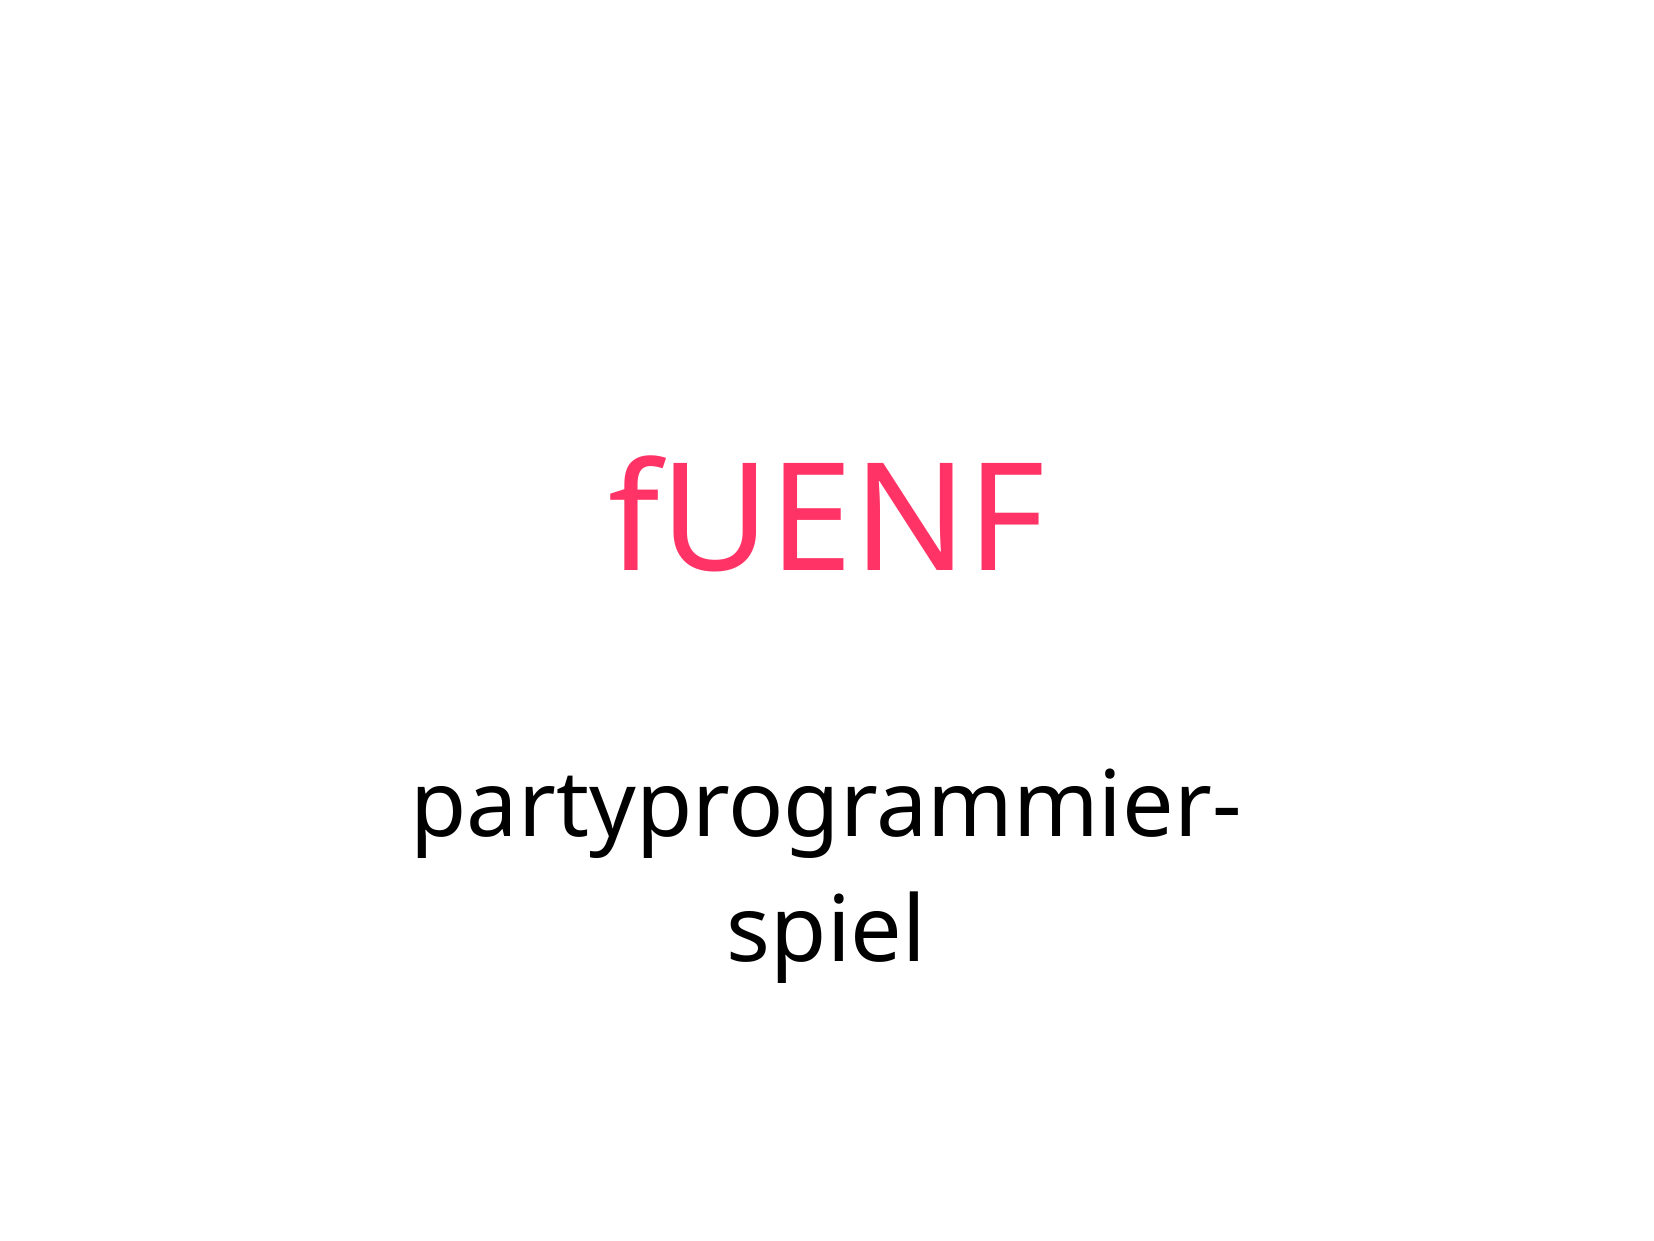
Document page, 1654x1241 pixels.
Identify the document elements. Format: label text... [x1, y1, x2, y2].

subtitle fUENF partyprogrammier- spiel [82, 290, 1571, 1109]
